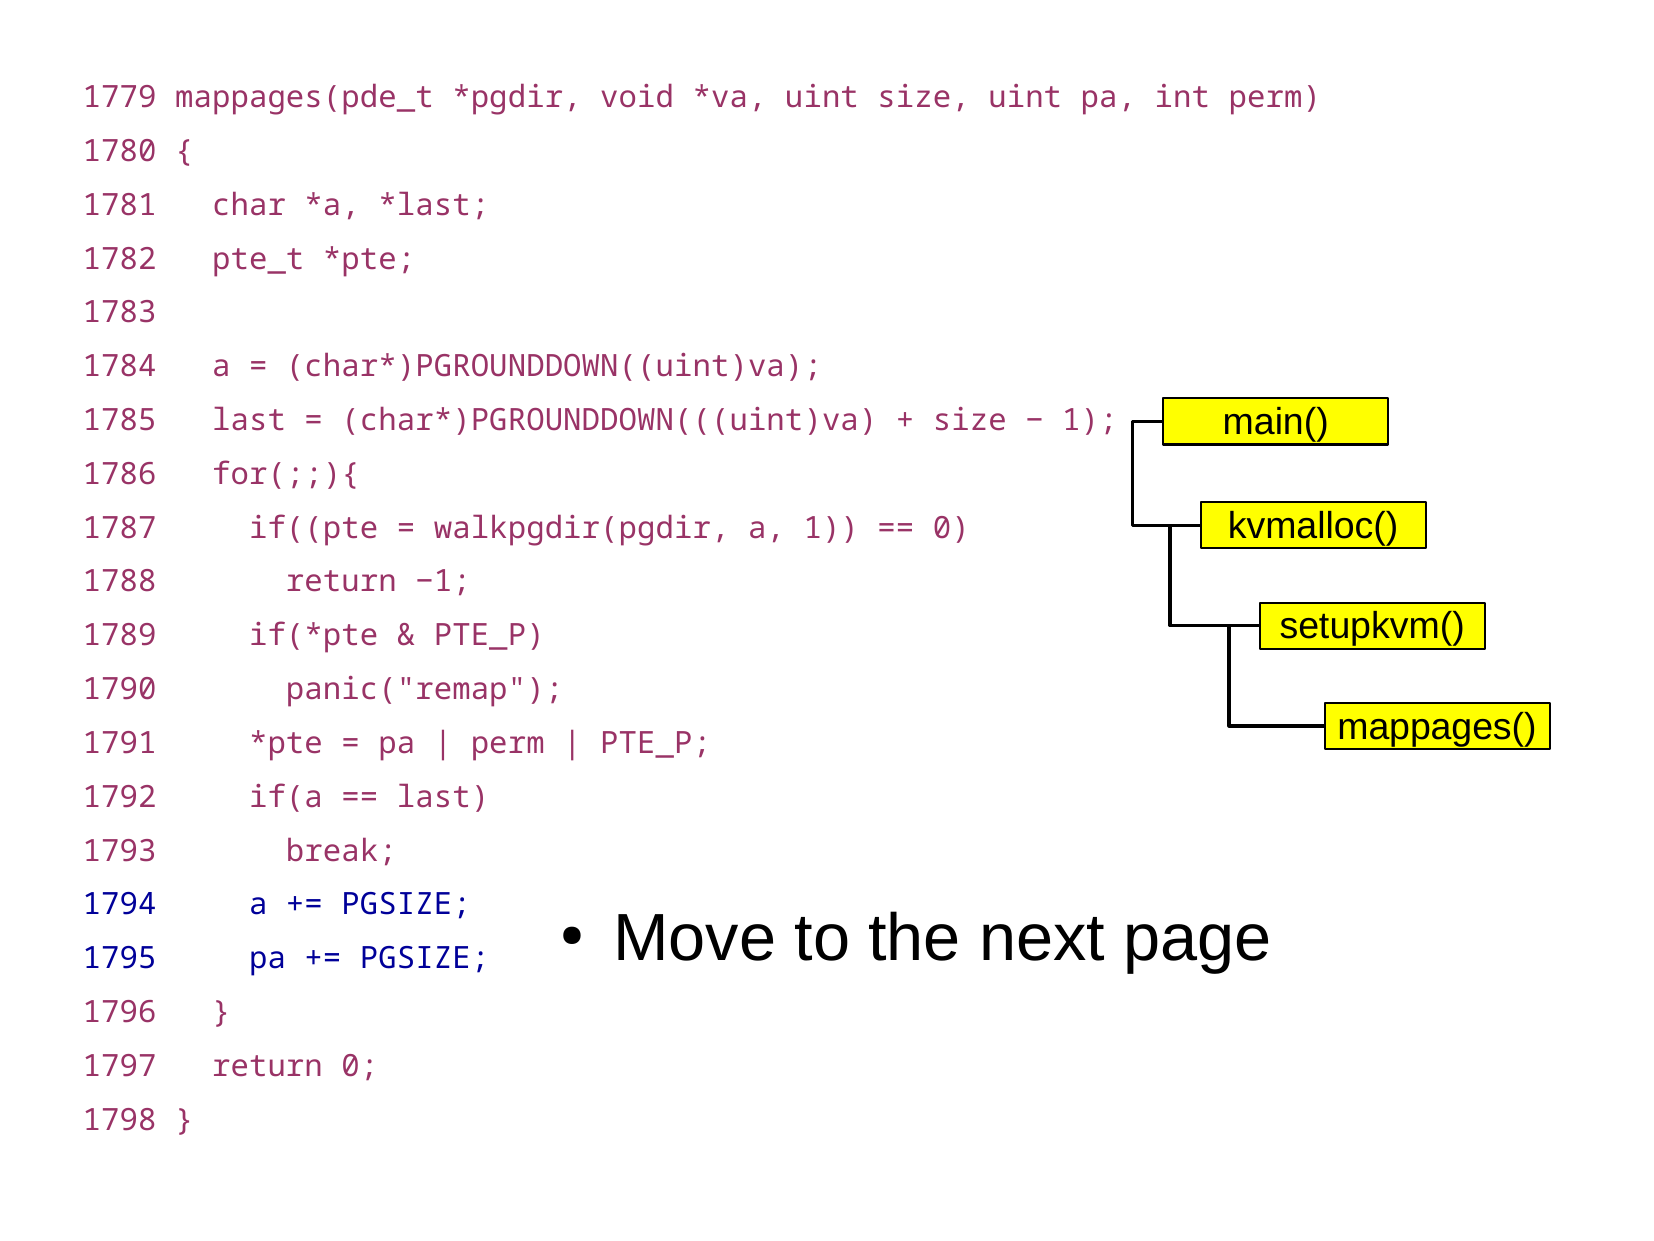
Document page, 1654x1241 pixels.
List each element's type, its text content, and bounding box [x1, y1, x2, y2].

list Move to the next page [542, 900, 1613, 1197]
text_box setupkvm() [1259, 602, 1485, 649]
text_box mappages() [1324, 702, 1550, 750]
text_box kvmalloc() [1200, 502, 1426, 549]
text_box main() [1163, 398, 1389, 445]
list 1779 mappages(pde_t *pgdir, void *va, uint size, uint pa, int perm) 1780 { 1781 char *a, *last; 1782 pte_t *pte; 1783 1784 a = (char*)PGROUNDDOWN((uint)va); 1785 last = (char*)PGROUNDDOWN(((uint)va) + size − 1); 1786 for(;;){ 1787 if((pte = walkpgdir(pgdir, a, 1)) == 0) 1788 return −1; 1789 if(*pte & PTE_P) 1790 panic("remap"); 1791 *pte = pa | perm | PTE_P; 1792 if(a == last) 1793 break; 1794 a += PGSIZE; 1795 pa += PGSIZE; 1796 } 1797 return 0; 1798 } [82, 75, 1571, 1163]
